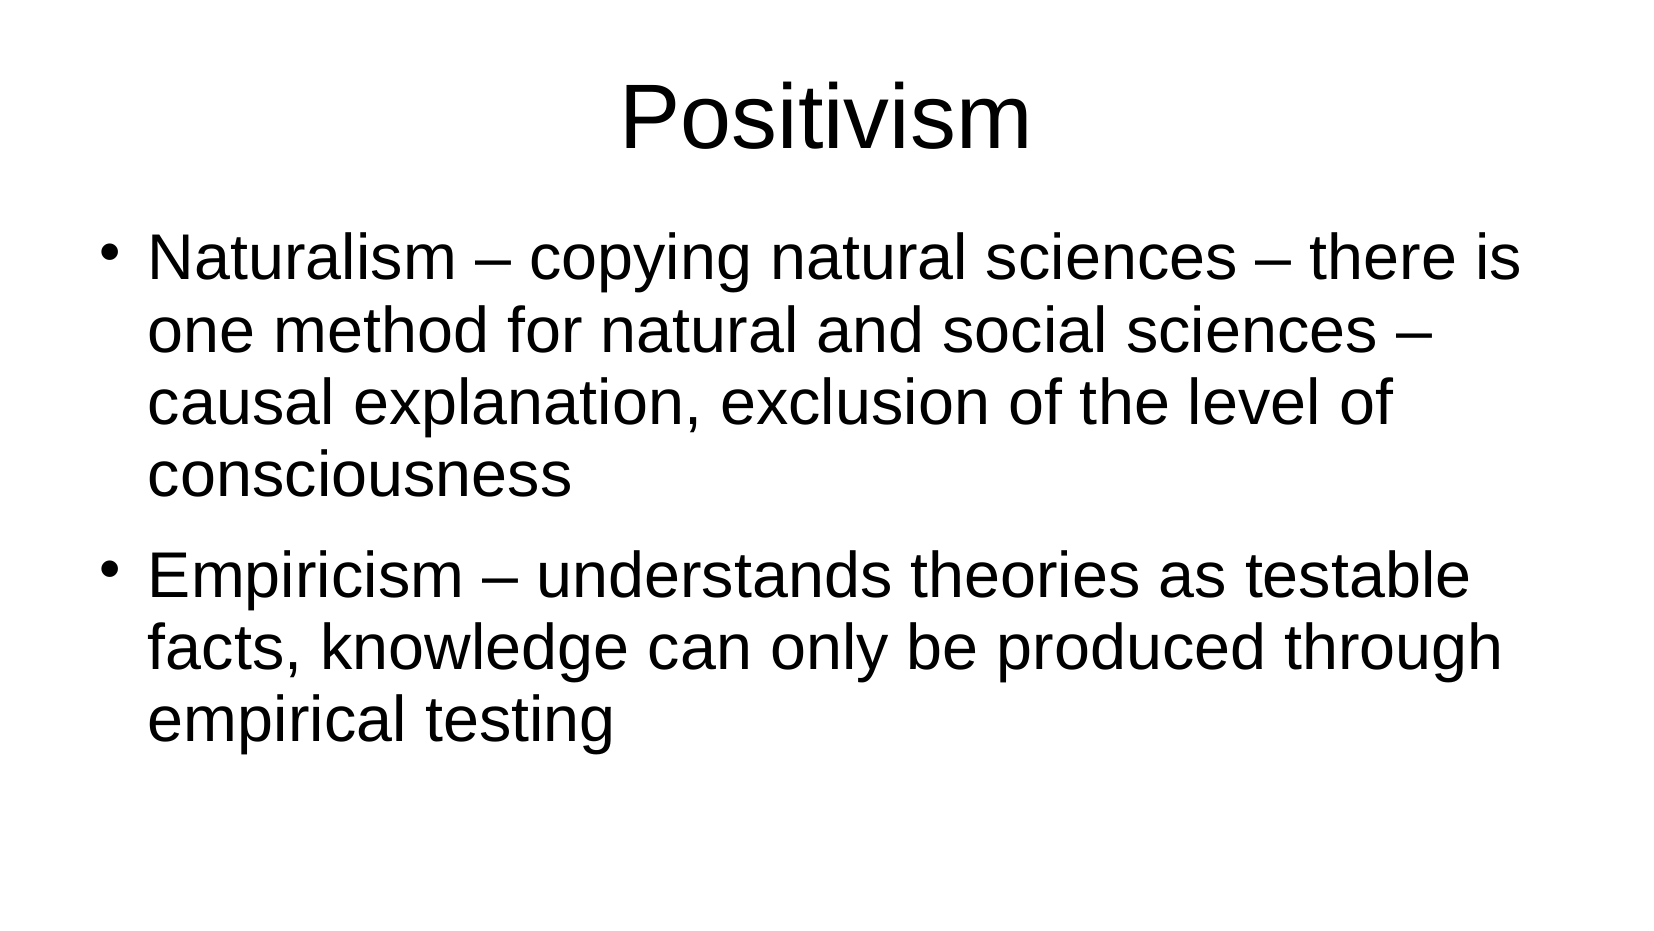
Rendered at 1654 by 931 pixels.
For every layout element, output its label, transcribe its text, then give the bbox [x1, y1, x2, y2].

list Naturalism – copying natural sciences – there is one method for natural and social sciences – causal explanation, exclusion of the level of consciousness Empiricism – understands theories as testable facts, knowledge can only be produced through empirical testing [82, 217, 1571, 758]
title Positivism [82, 37, 1571, 193]
